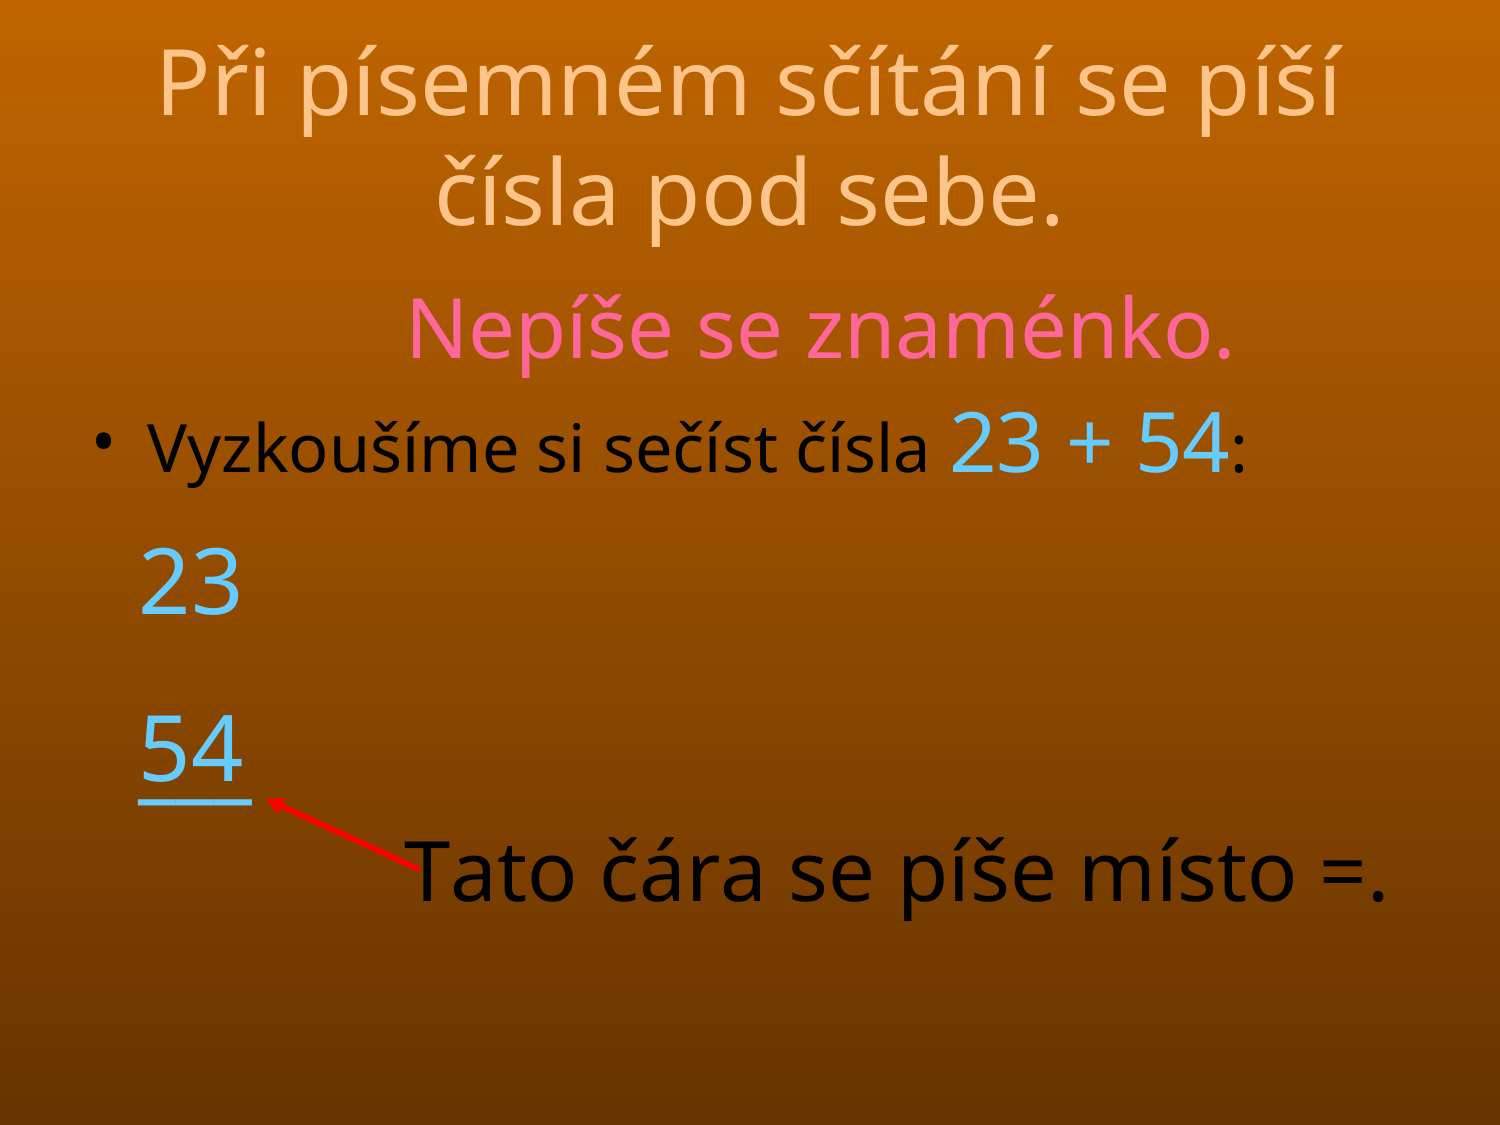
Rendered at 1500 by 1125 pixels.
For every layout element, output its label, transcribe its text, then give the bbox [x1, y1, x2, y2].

text_box 23 54 [123, 515, 278, 692]
text_box Tato čára se píše místo =. [360, 810, 1436, 927]
title Při písemném sčítání se píší čísla pod sebe. [75, 0, 1426, 268]
list Vyzkoušíme si sečíst čísla 23 + 54: [76, 381, 1427, 1125]
text_box ___ [123, 692, 278, 818]
text_box Nepíše se znaménko. [242, 267, 1400, 383]
